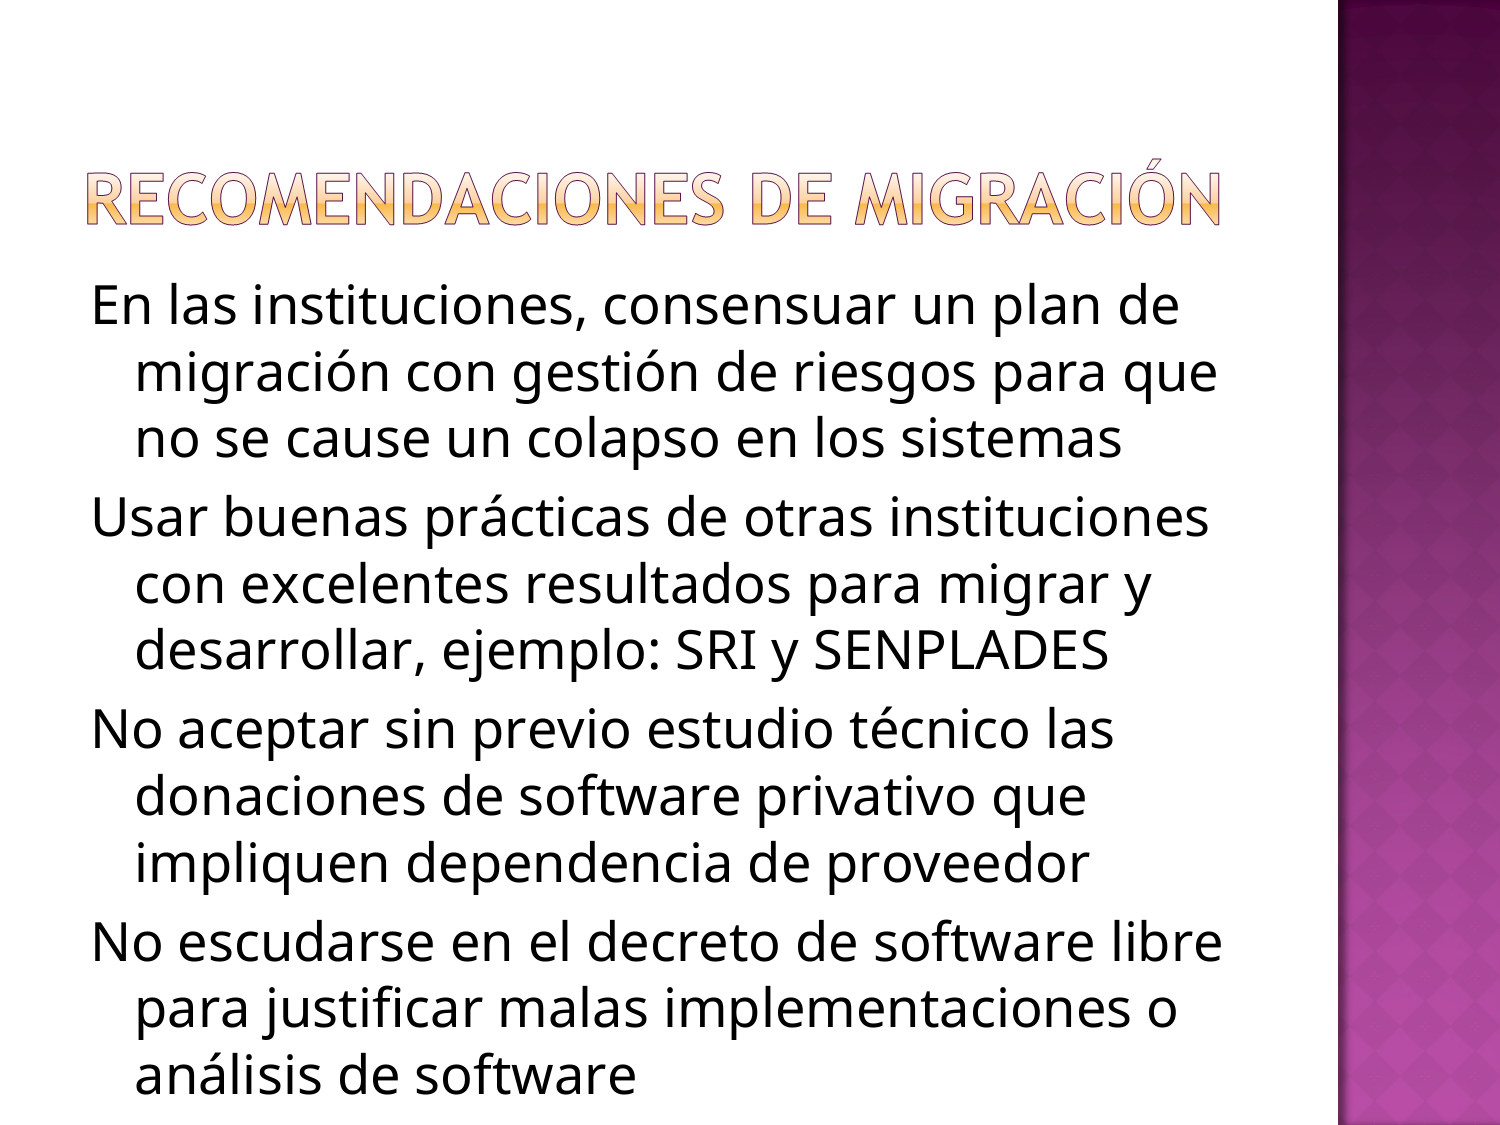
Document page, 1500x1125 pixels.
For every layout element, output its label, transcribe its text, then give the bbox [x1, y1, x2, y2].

text_box [40, 52, 1267, 241]
picture [1337, 0, 1500, 1125]
list En las instituciones, consensuar un plan de migración con gestión de riesgos para que no se cause un colapso en los sistemas Usar buenas prácticas de otras instituciones con excelentes resultados para migrar y desarrollar, ejemplo: SRI y SENPLADES No aceptar sin previo estudio técnico las donaciones de software privativo que impliquen dependencia de proveedor No escudarse en el decreto de software libre para justificar malas implementaciones o análisis de software [75, 263, 1263, 1060]
